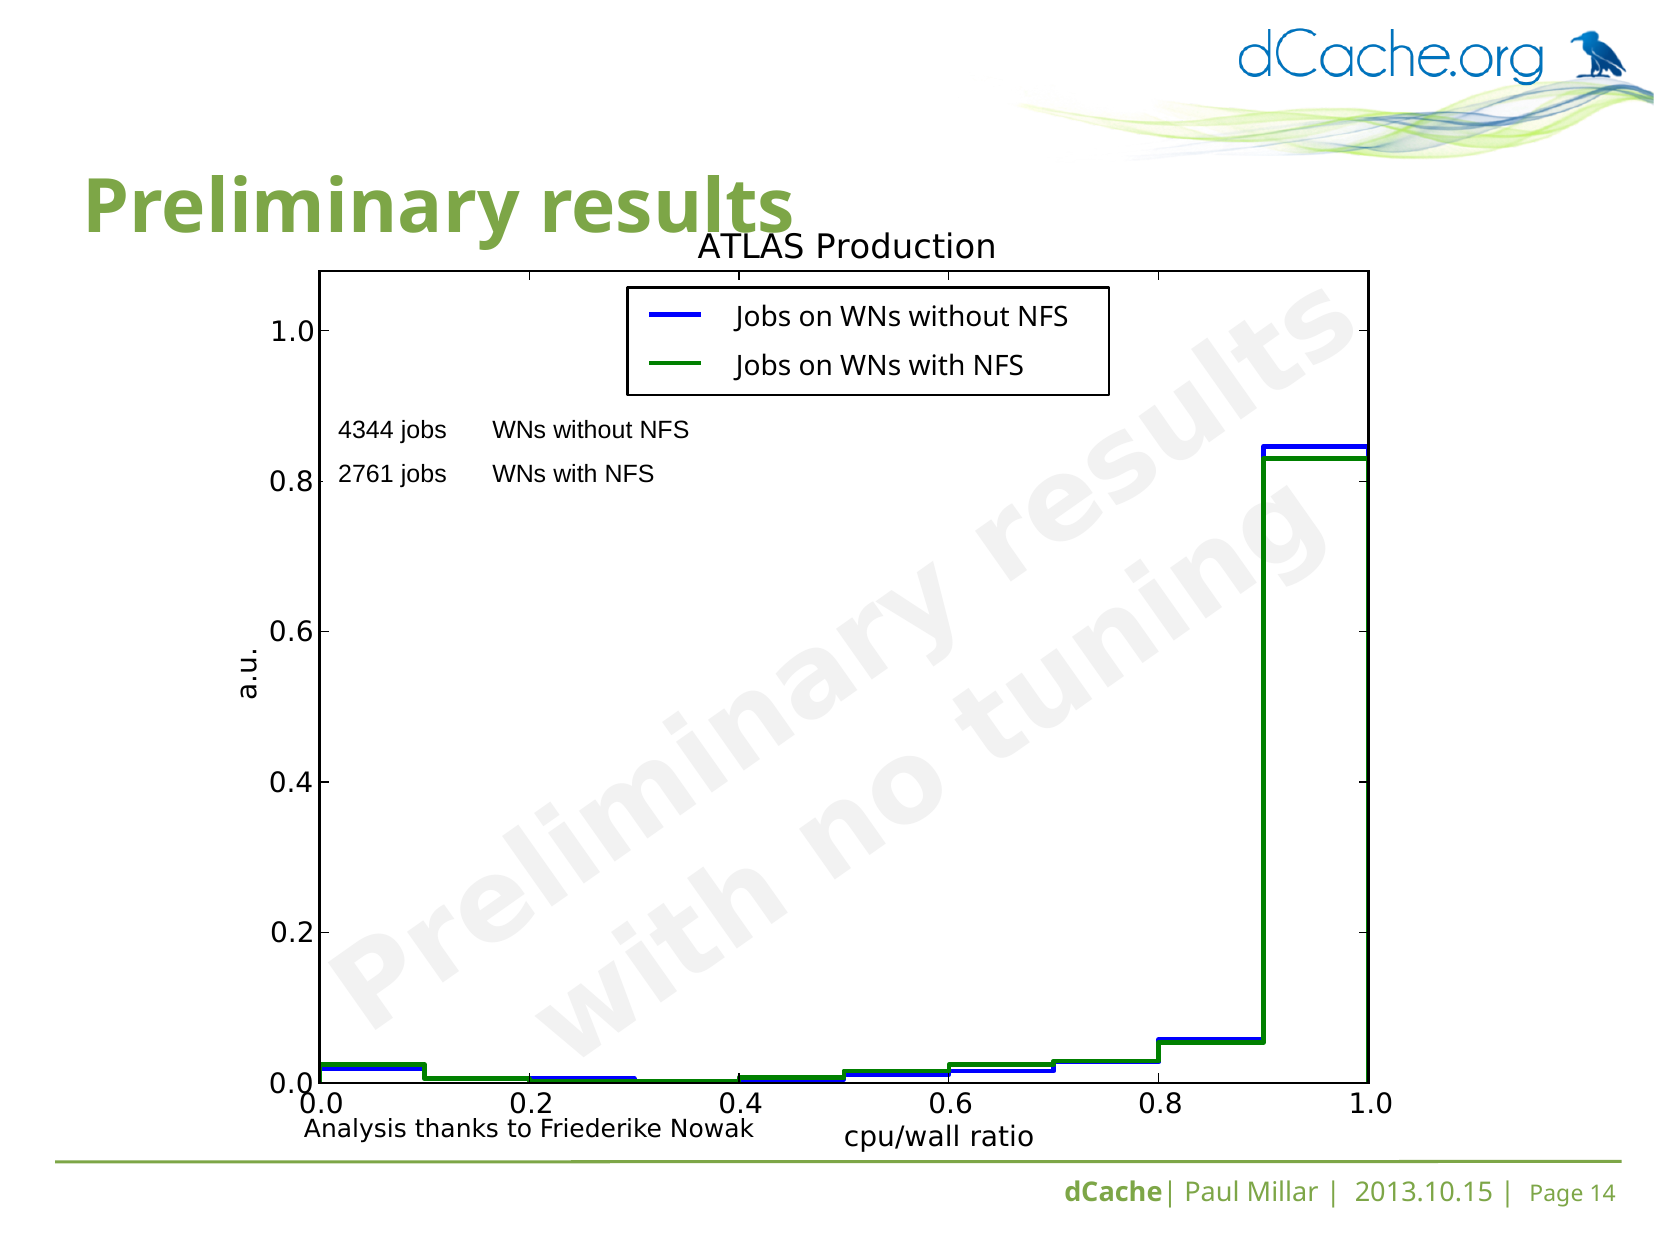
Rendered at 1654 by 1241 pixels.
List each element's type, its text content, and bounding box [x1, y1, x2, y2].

table_header 4344 jobs [324, 409, 477, 452]
table_cell 2761 jobs [324, 453, 477, 495]
picture [956, 16, 1654, 169]
table_header WNs without NFS [477, 409, 709, 452]
table_cell WNs with NFS [477, 453, 709, 495]
picture [149, 168, 1505, 1186]
title Preliminary results [82, 156, 1605, 251]
